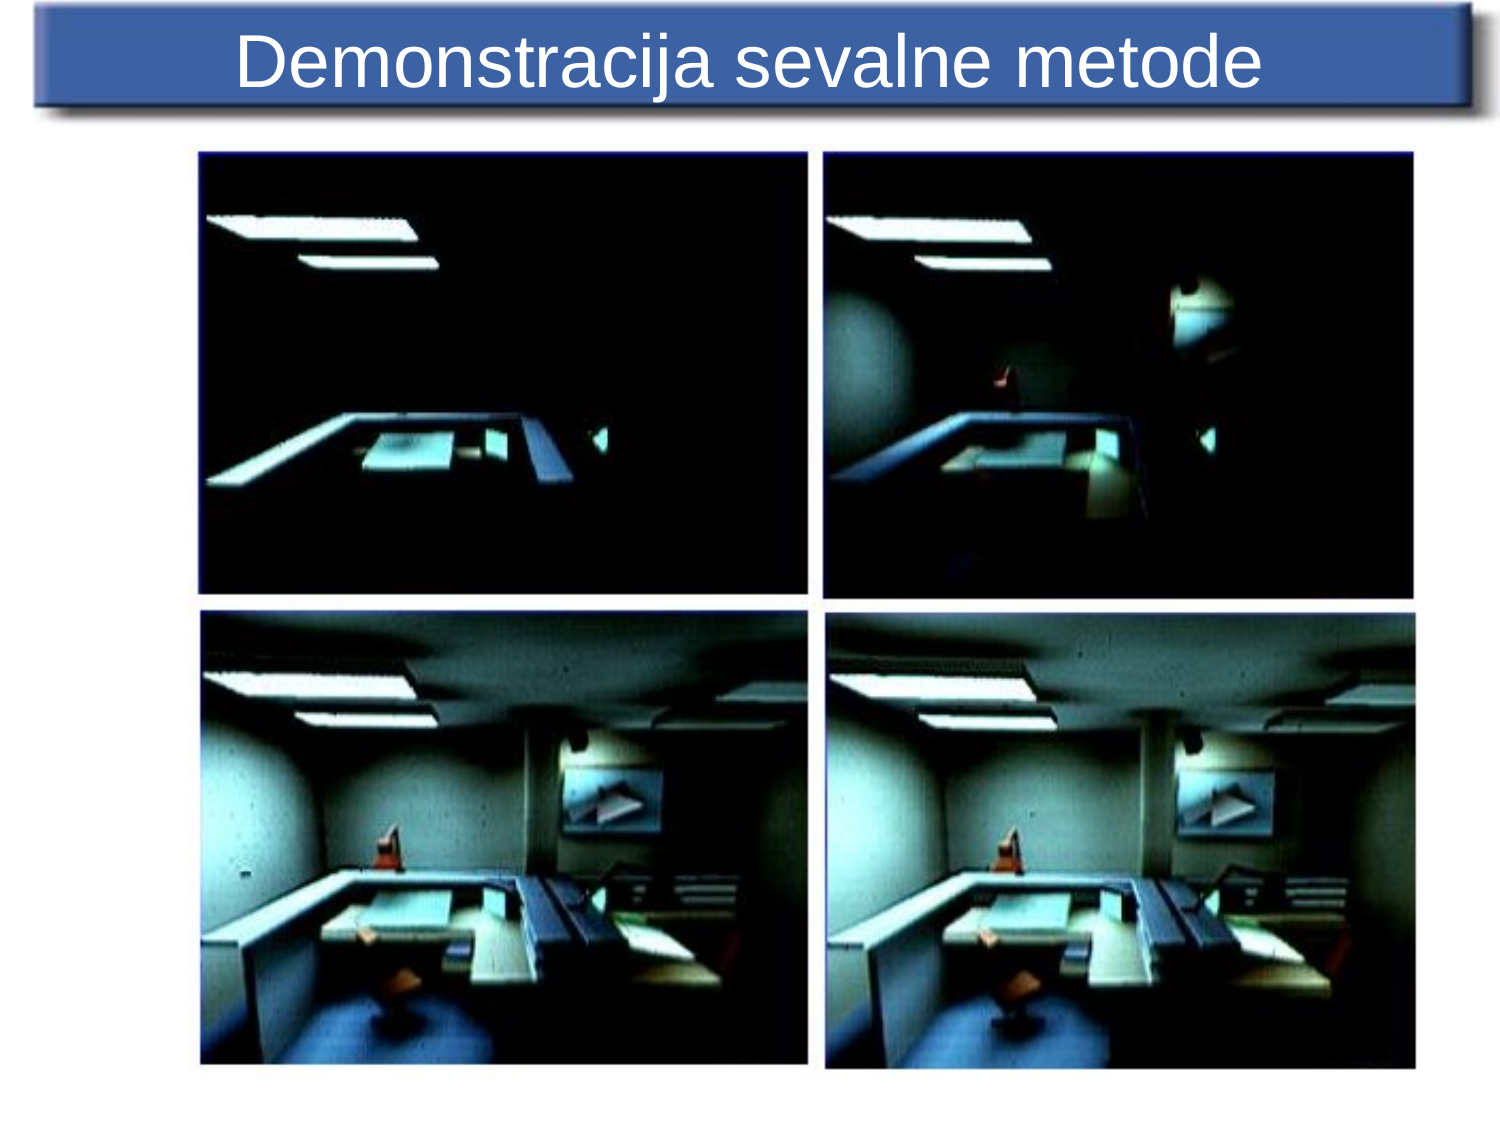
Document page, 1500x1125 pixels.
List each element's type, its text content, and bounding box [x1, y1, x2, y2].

picture [188, 143, 1427, 1081]
picture [32, 0, 1500, 127]
title Demonstracija sevalne metode [112, 0, 1388, 110]
